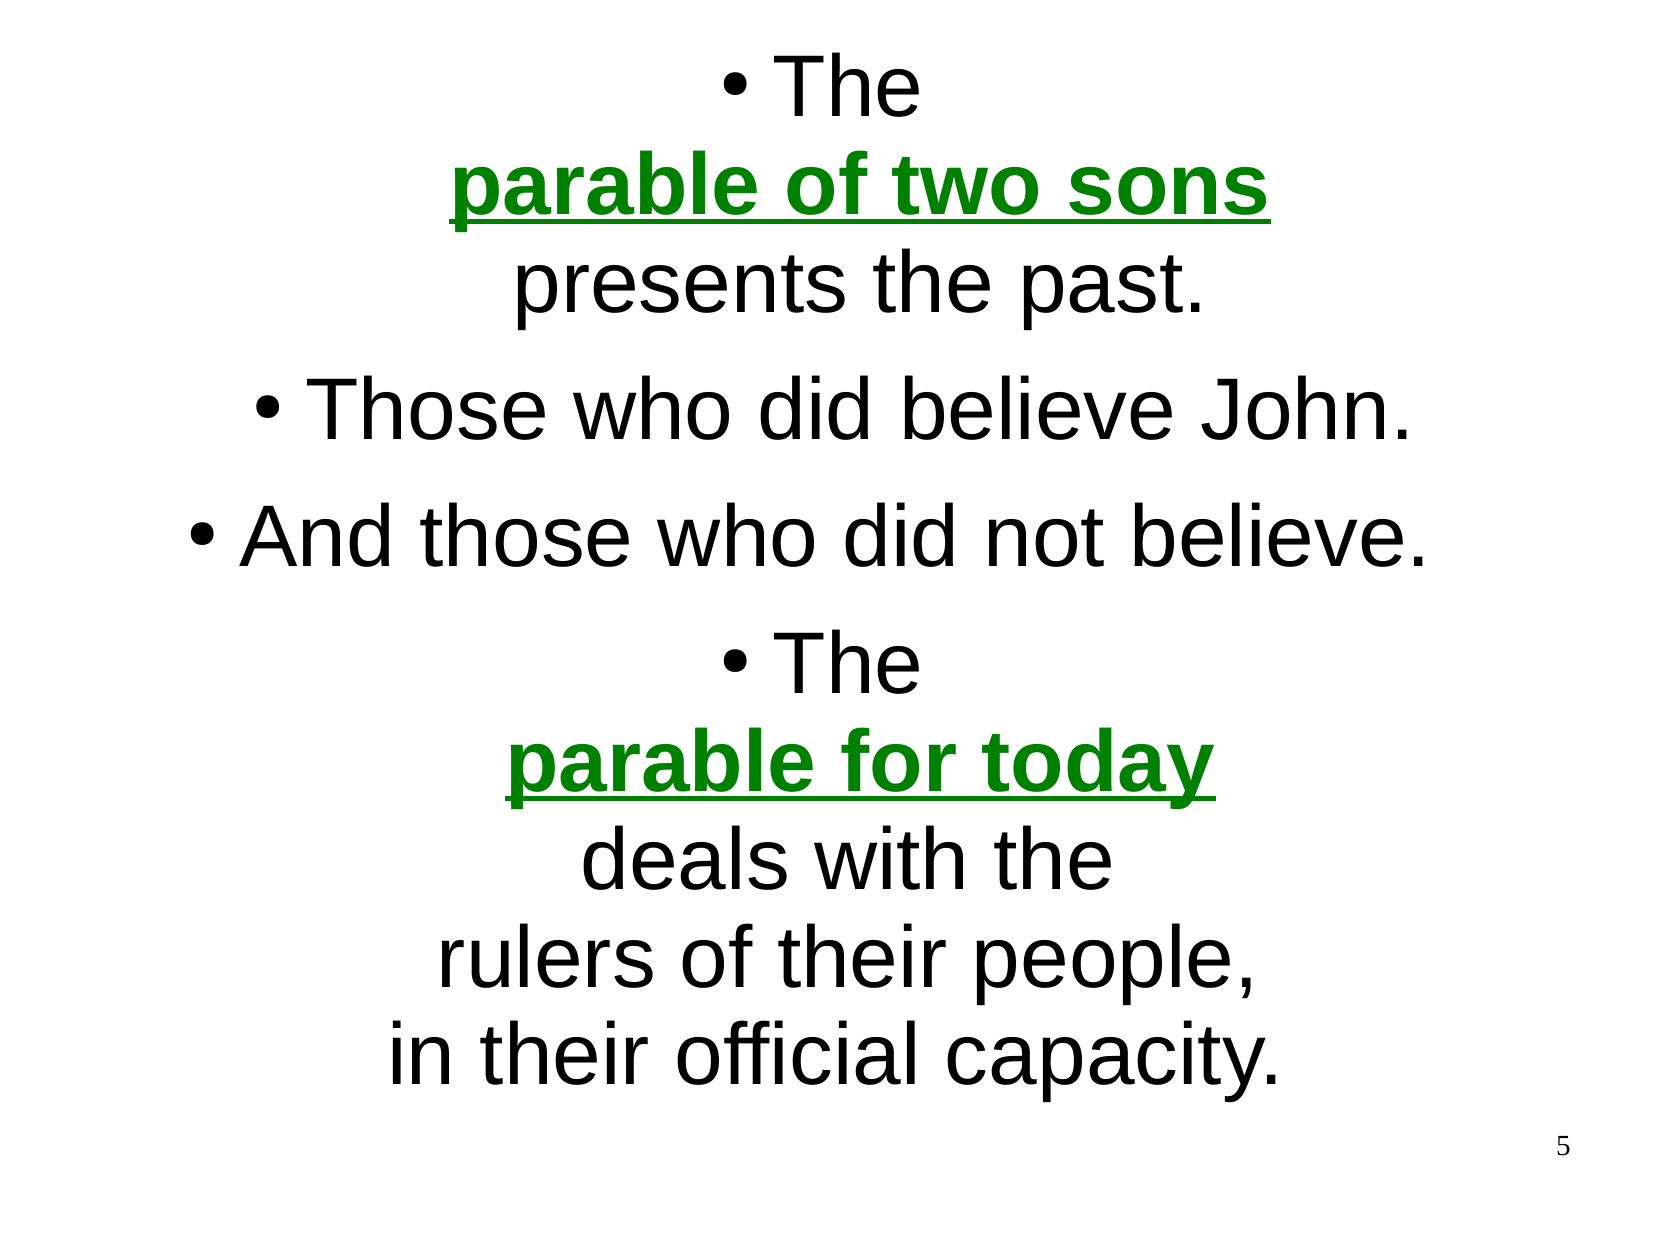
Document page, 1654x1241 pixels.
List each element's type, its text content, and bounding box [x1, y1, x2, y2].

list The parable of two sons presents the past. Those who did believe John. And those who did not believe. The parable for today deals with the rulers of their people, in their official capacity. [37, 37, 1613, 1201]
